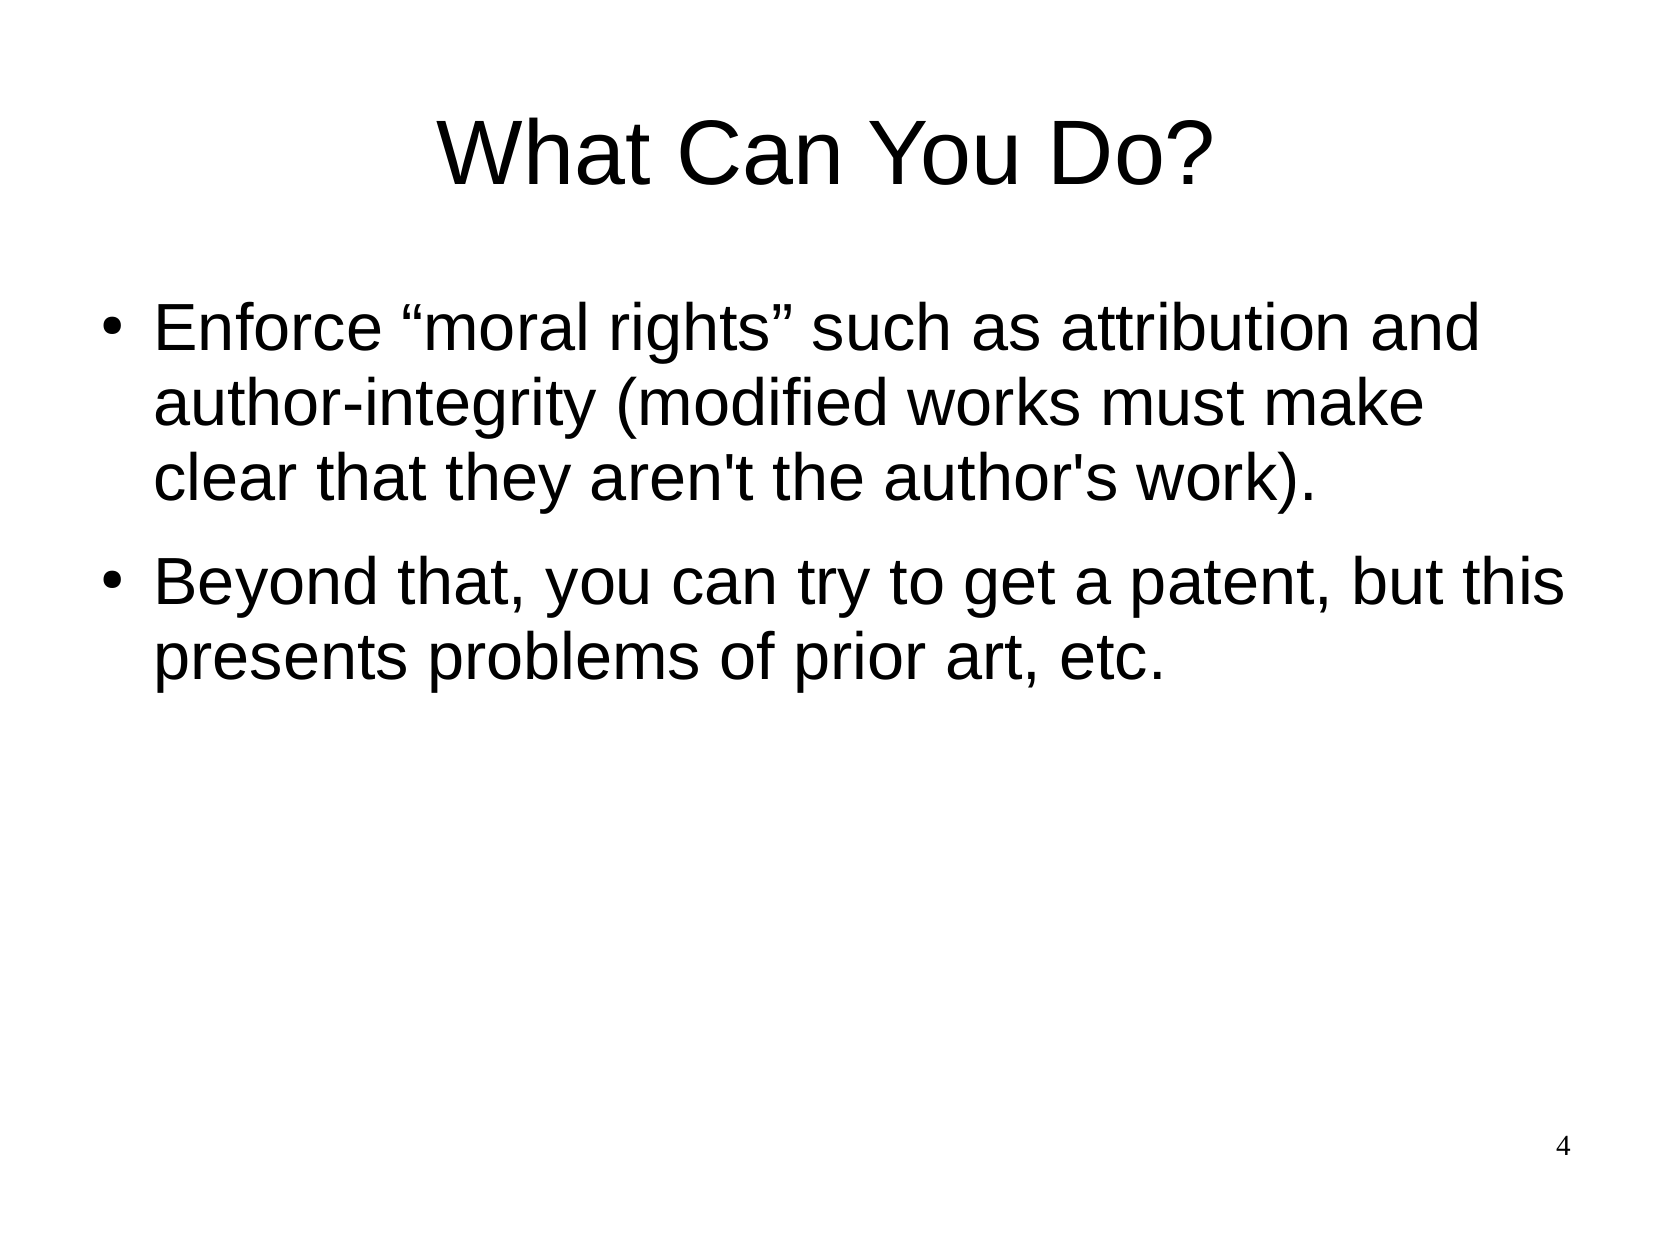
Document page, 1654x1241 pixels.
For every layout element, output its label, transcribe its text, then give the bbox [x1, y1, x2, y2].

list Enforce “moral rights” such as attribution and author-integrity (modified works must make clear that they aren't the author's work). Beyond that, you can try to get a patent, but this presents problems of prior art, etc. [82, 290, 1571, 1094]
title What Can You Do? [82, 56, 1571, 250]
